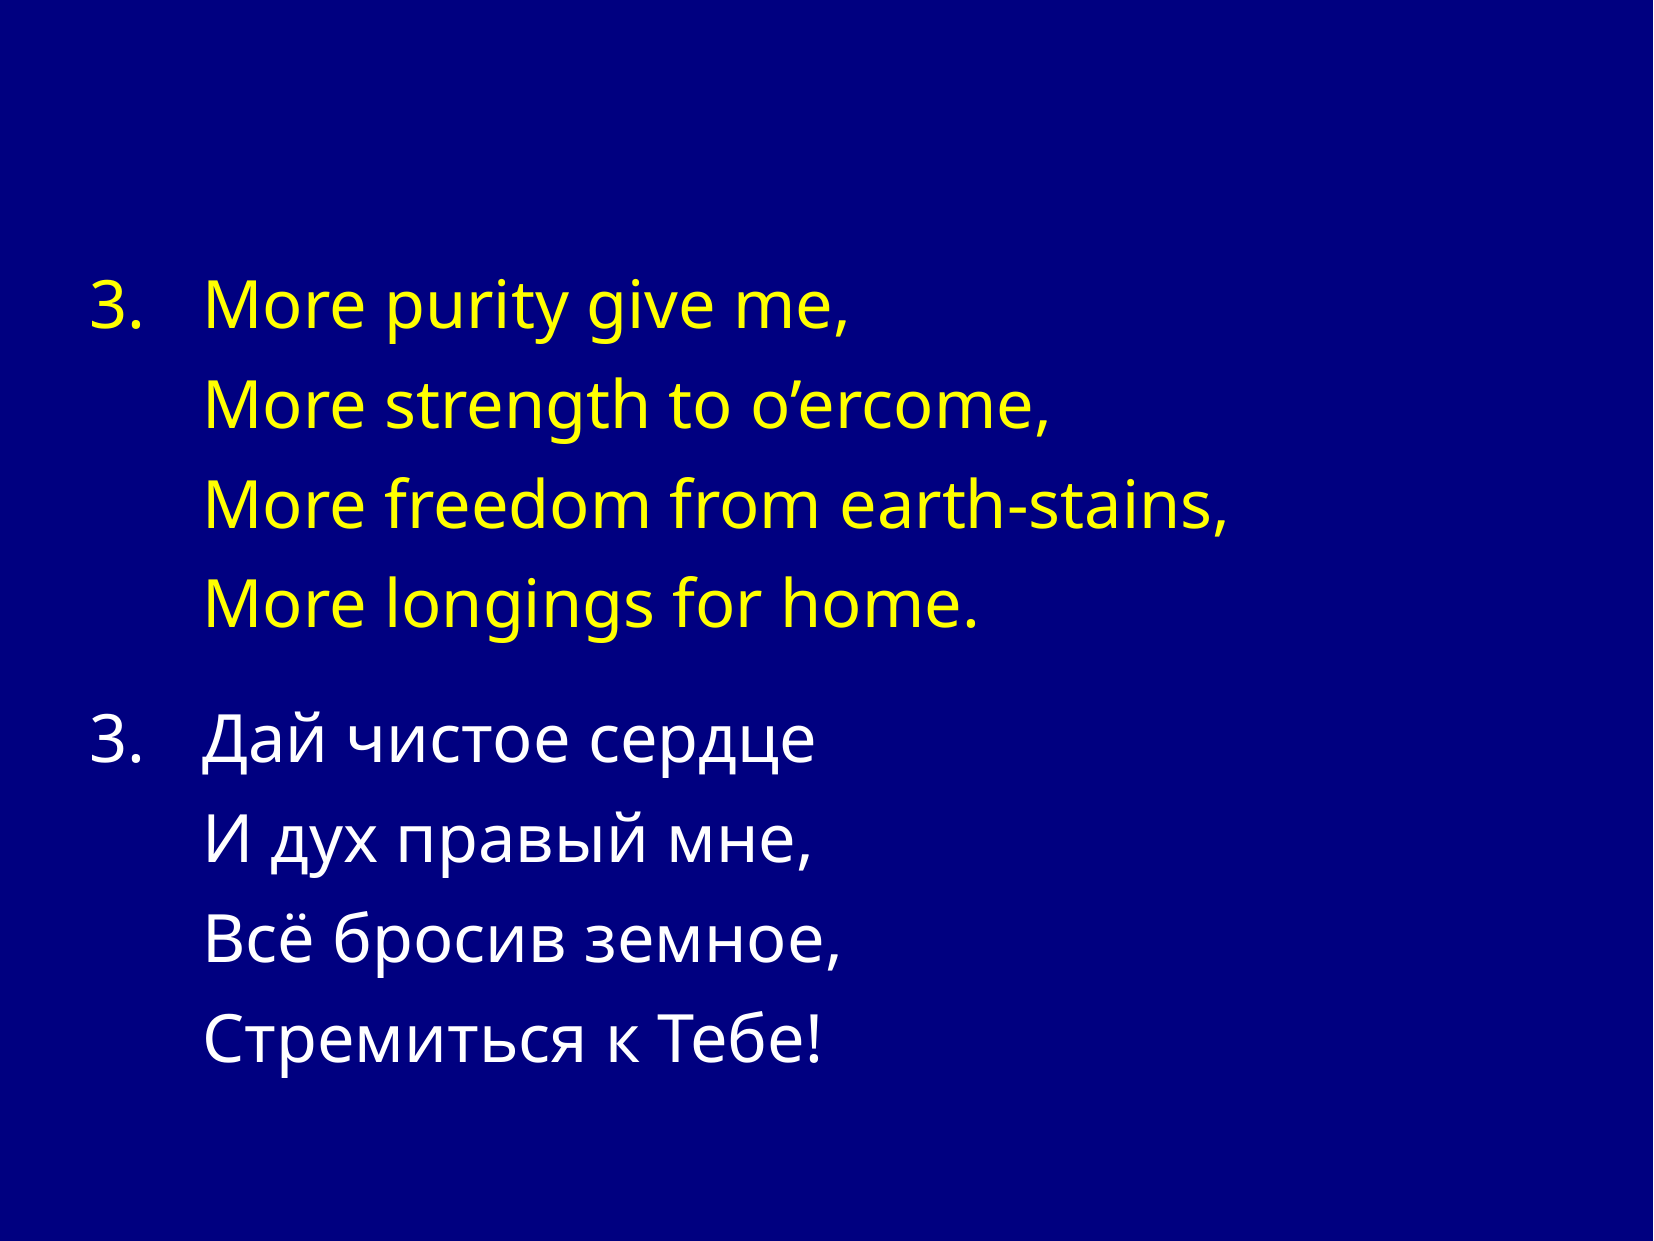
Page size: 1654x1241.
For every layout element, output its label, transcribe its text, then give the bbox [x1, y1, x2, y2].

text_box 3. More purity give me, More strength to o’ercome, More freedom from earth-stains, More longings for home. [75, 150, 1576, 638]
text_box 3. Дай чистое сердце И дух правый мне, Всё бросив земное, Стремиться к Тебе! [75, 675, 1576, 1163]
